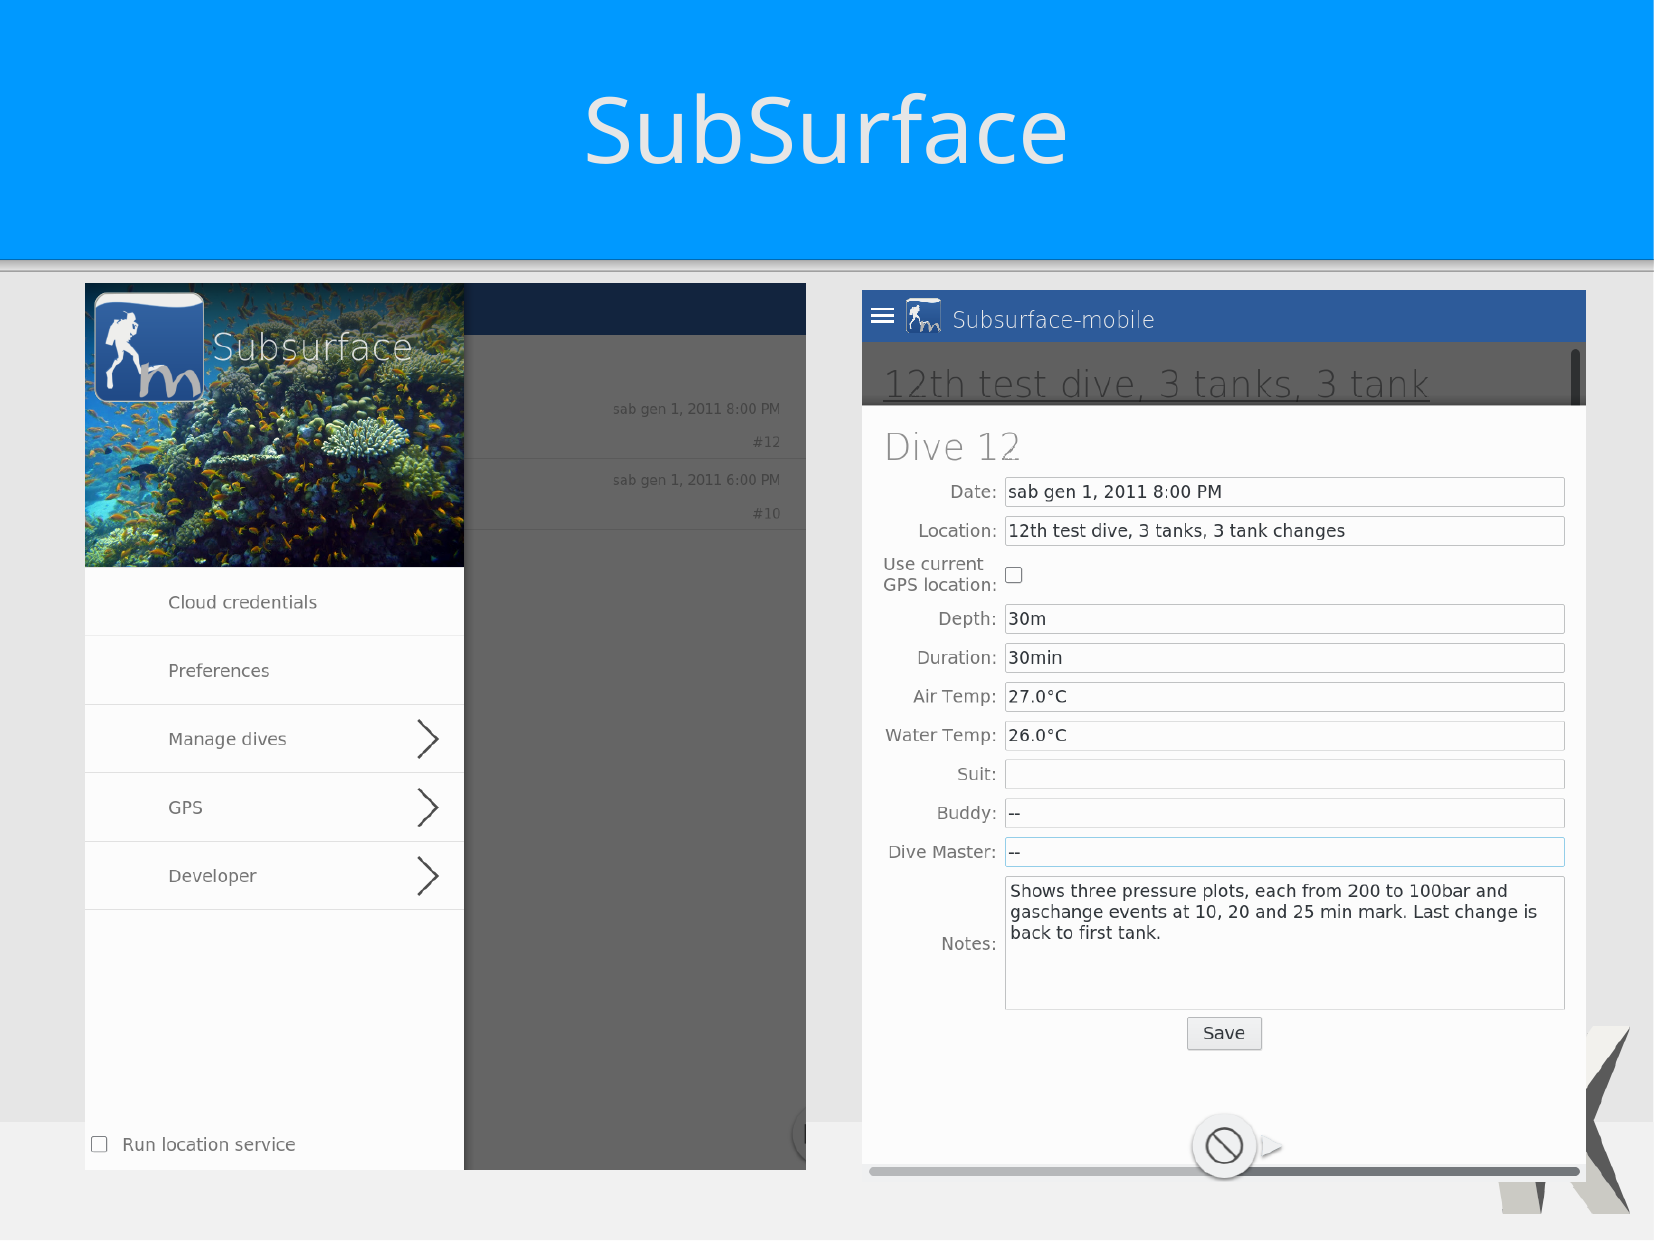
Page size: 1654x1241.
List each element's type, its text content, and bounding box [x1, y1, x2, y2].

title SubSurface [82, 24, 1571, 232]
picture [862, 290, 1630, 1214]
picture [85, 283, 806, 1170]
